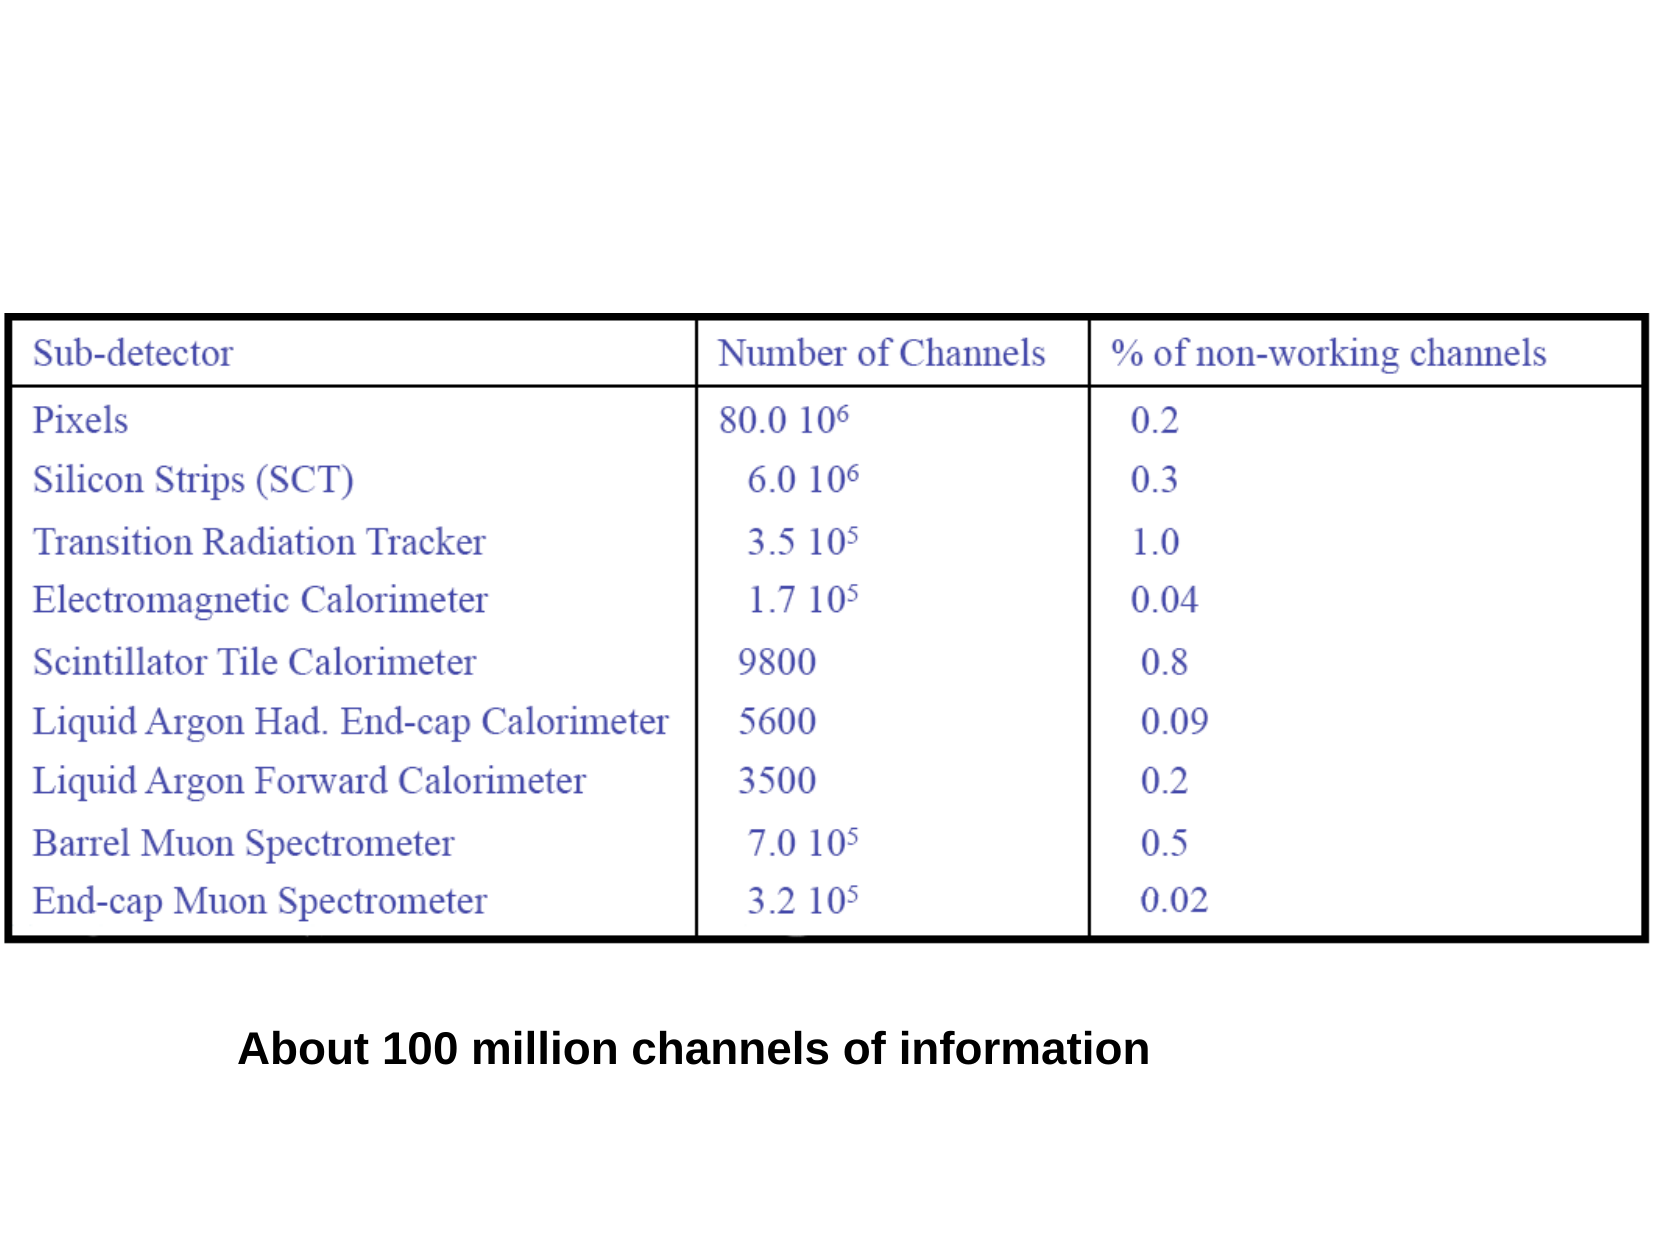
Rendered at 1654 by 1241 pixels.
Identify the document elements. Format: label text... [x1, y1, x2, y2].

picture [0, 313, 1654, 945]
text_box About 100 million channels of information [222, 1015, 1167, 1083]
